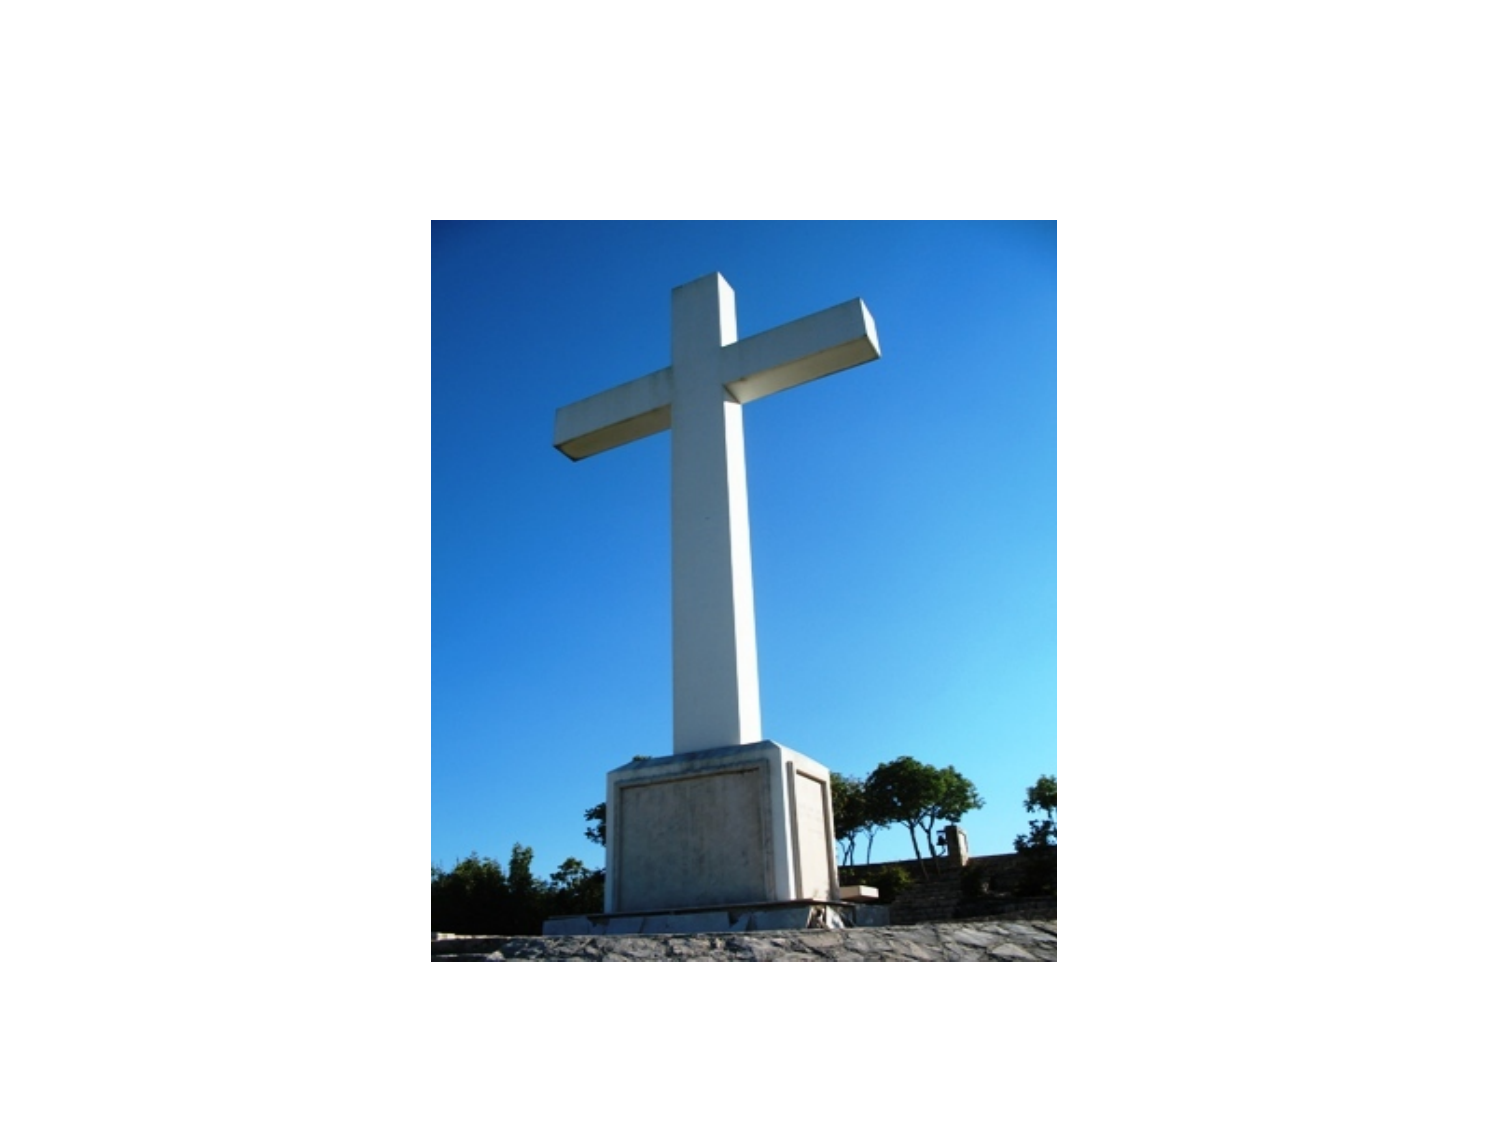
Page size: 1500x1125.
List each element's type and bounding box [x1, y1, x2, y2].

picture [431, 219, 1058, 962]
